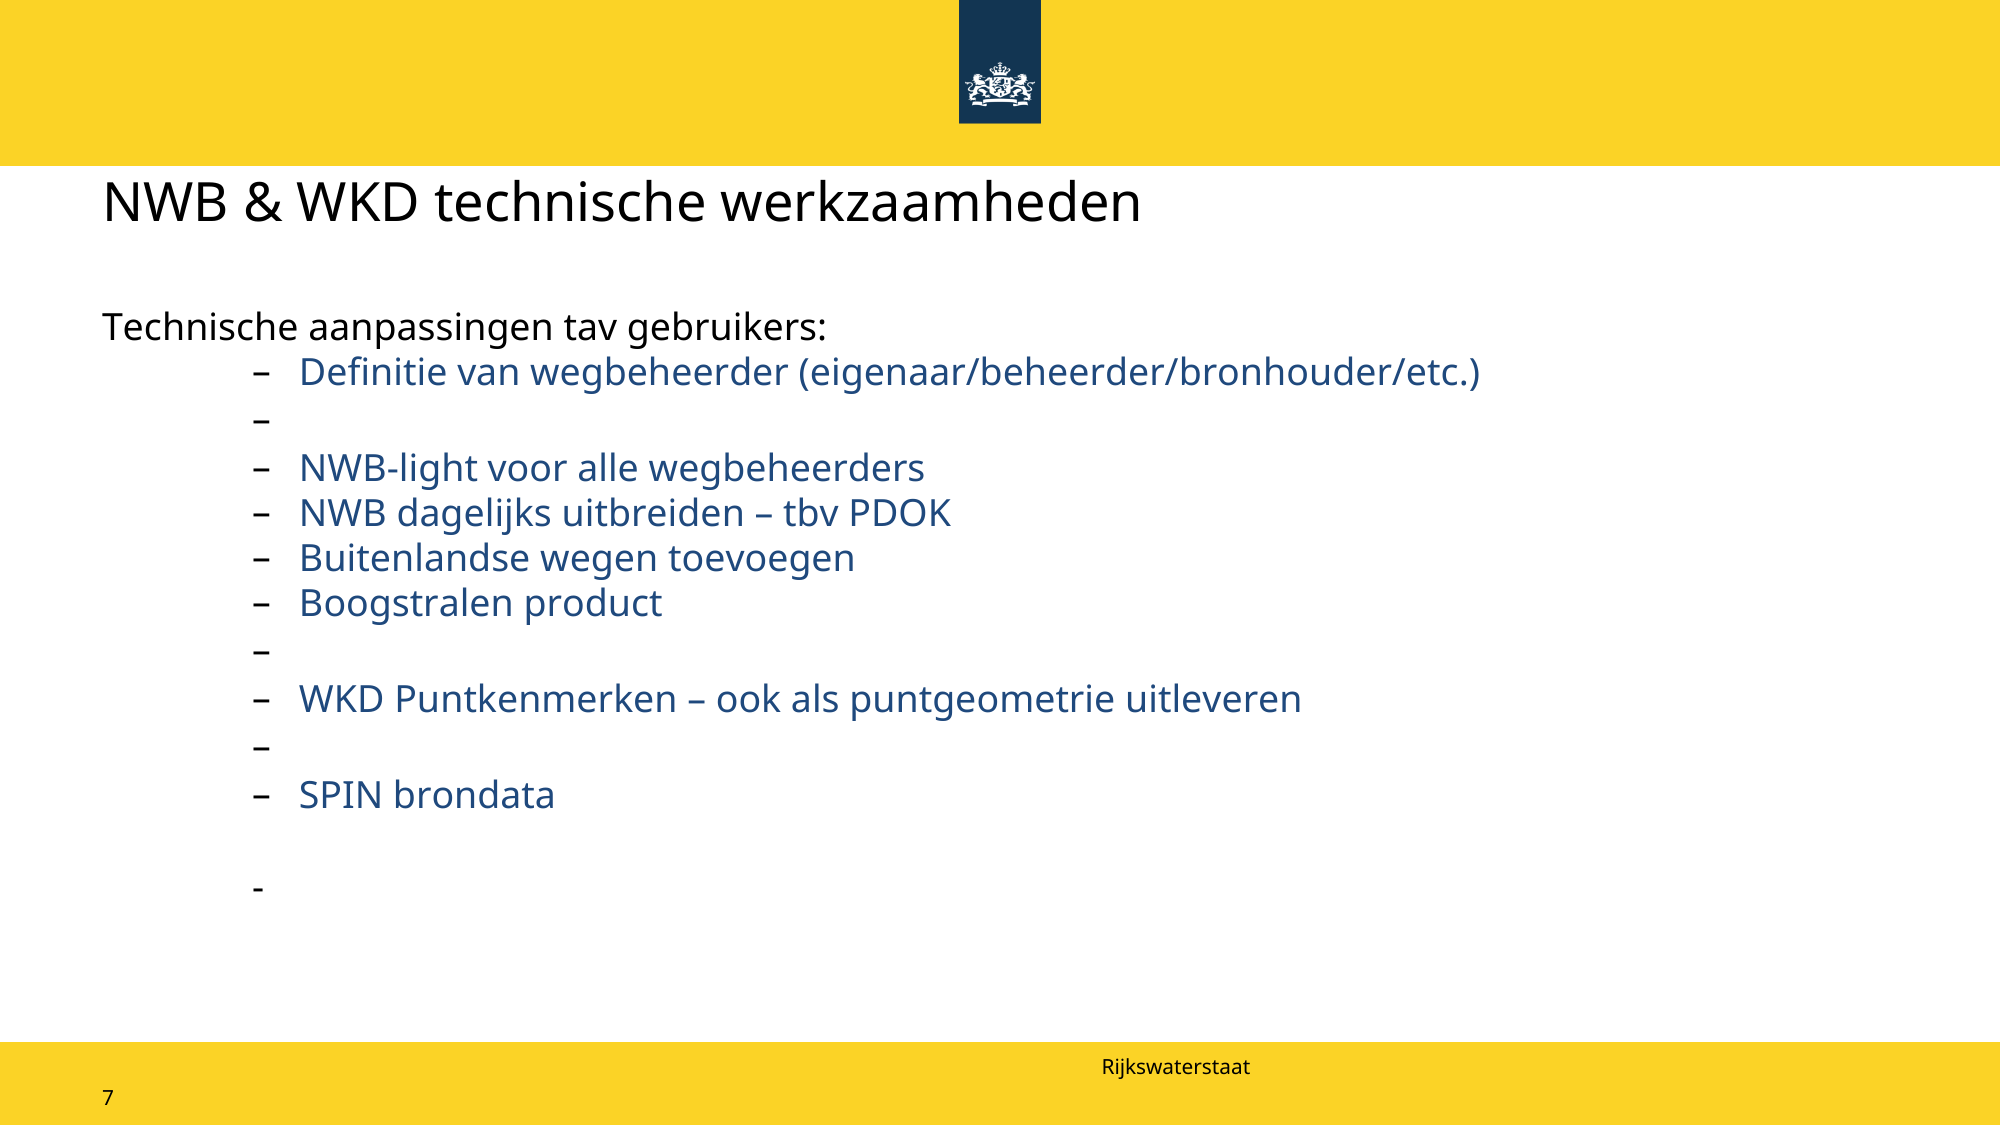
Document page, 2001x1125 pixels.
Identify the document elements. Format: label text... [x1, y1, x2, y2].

text_box 7 [102, 1084, 519, 1105]
title NWB & WKD technische werkzaamheden [102, 162, 1940, 244]
list Technische aanpassingen tav gebruikers: Definitie van wegbeheerder (eigenaar/beheerder/bronhouder/etc.) NWB-light voor alle wegbeheerders NWB dagelijks uitbreiden – tbv PDOK Buitenlandse wegen toevoegen Boogstralen product WKD Puntkenmerken – ook als puntgeometrie uitleveren SPIN brondata [102, 302, 1940, 1019]
